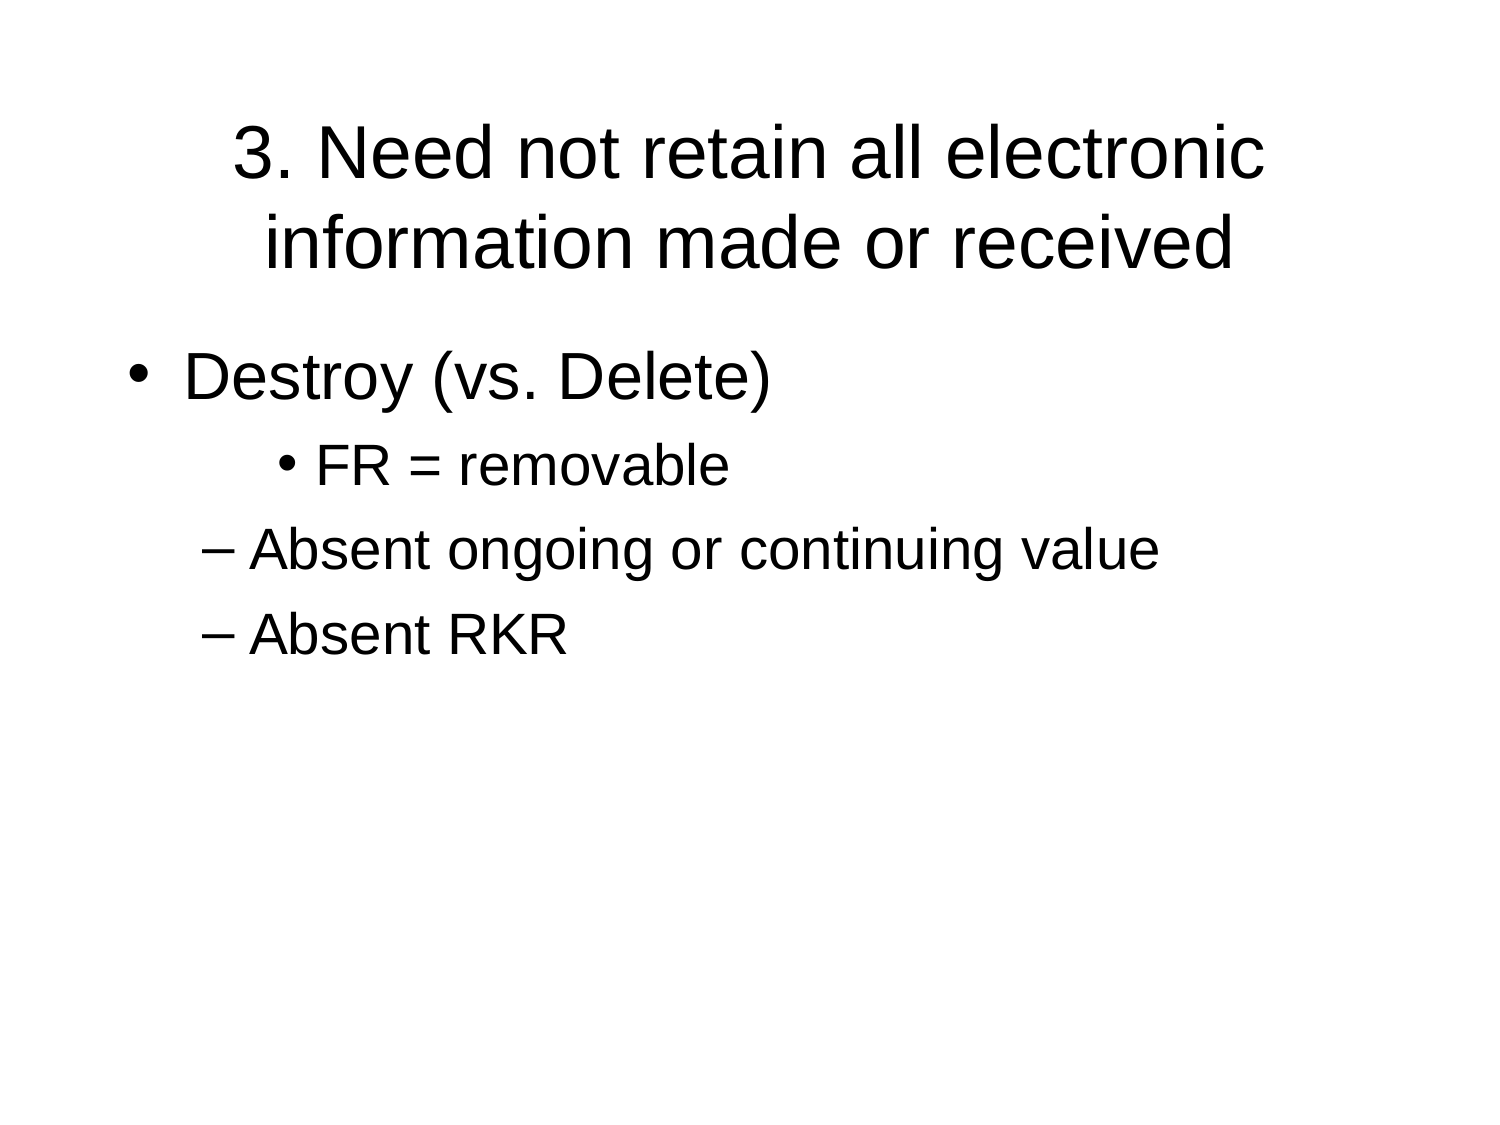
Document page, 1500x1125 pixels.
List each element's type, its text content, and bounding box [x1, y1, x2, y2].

list Destroy (vs. Delete) FR = removable Absent ongoing or continuing value Absent RKR [112, 324, 1388, 1001]
title 3. Need not retain all electronic information made or received [112, 96, 1388, 292]
